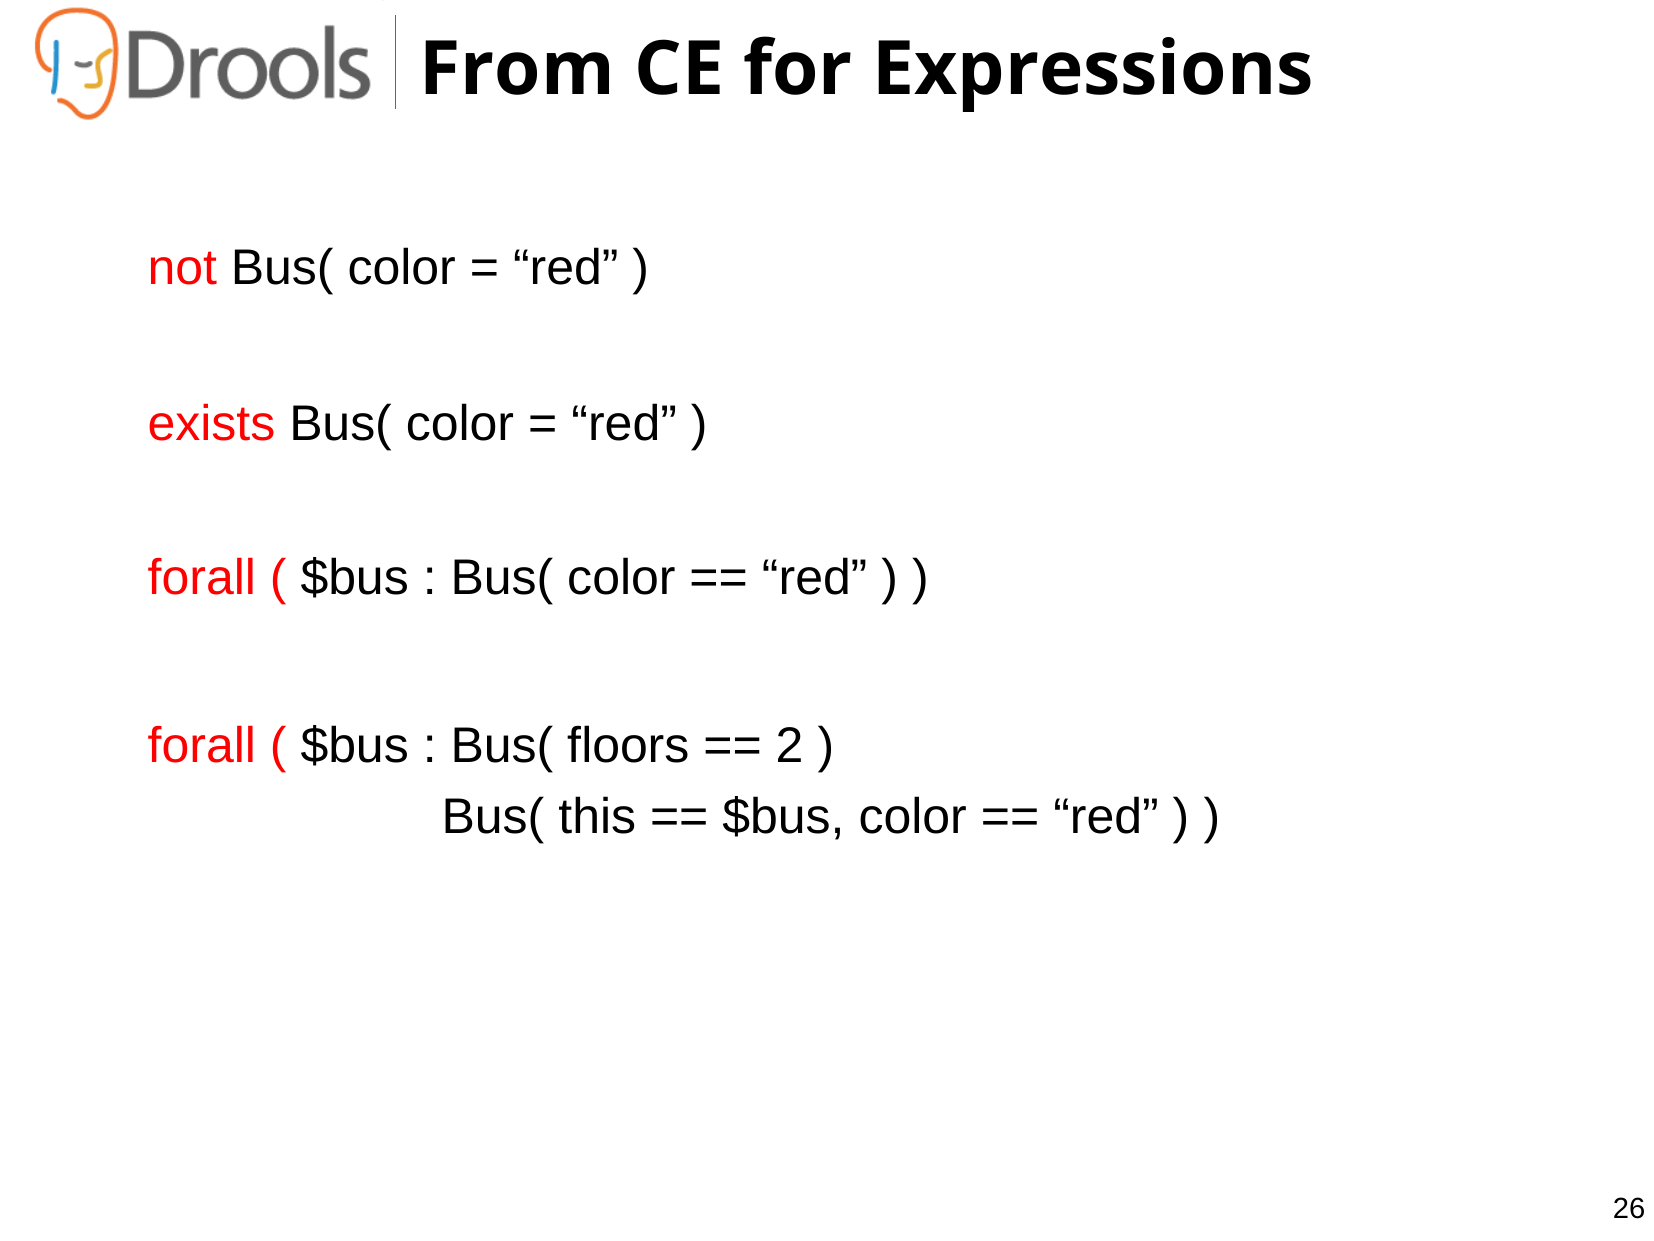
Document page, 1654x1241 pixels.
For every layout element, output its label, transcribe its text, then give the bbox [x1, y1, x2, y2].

text_box forall ( $bus : Bus( color == “red” ) ) [147, 549, 1359, 606]
text_box forall ( $bus : Bus( floors == 2 ) Bus( this == $bus, color == “red” ) ) [147, 717, 1359, 845]
title From CE for Expressions [419, 12, 1630, 119]
picture [29, 0, 384, 126]
text_box not Bus( color = “red” ) [147, 239, 827, 296]
text_box exists Bus( color = “red” ) [147, 395, 827, 452]
